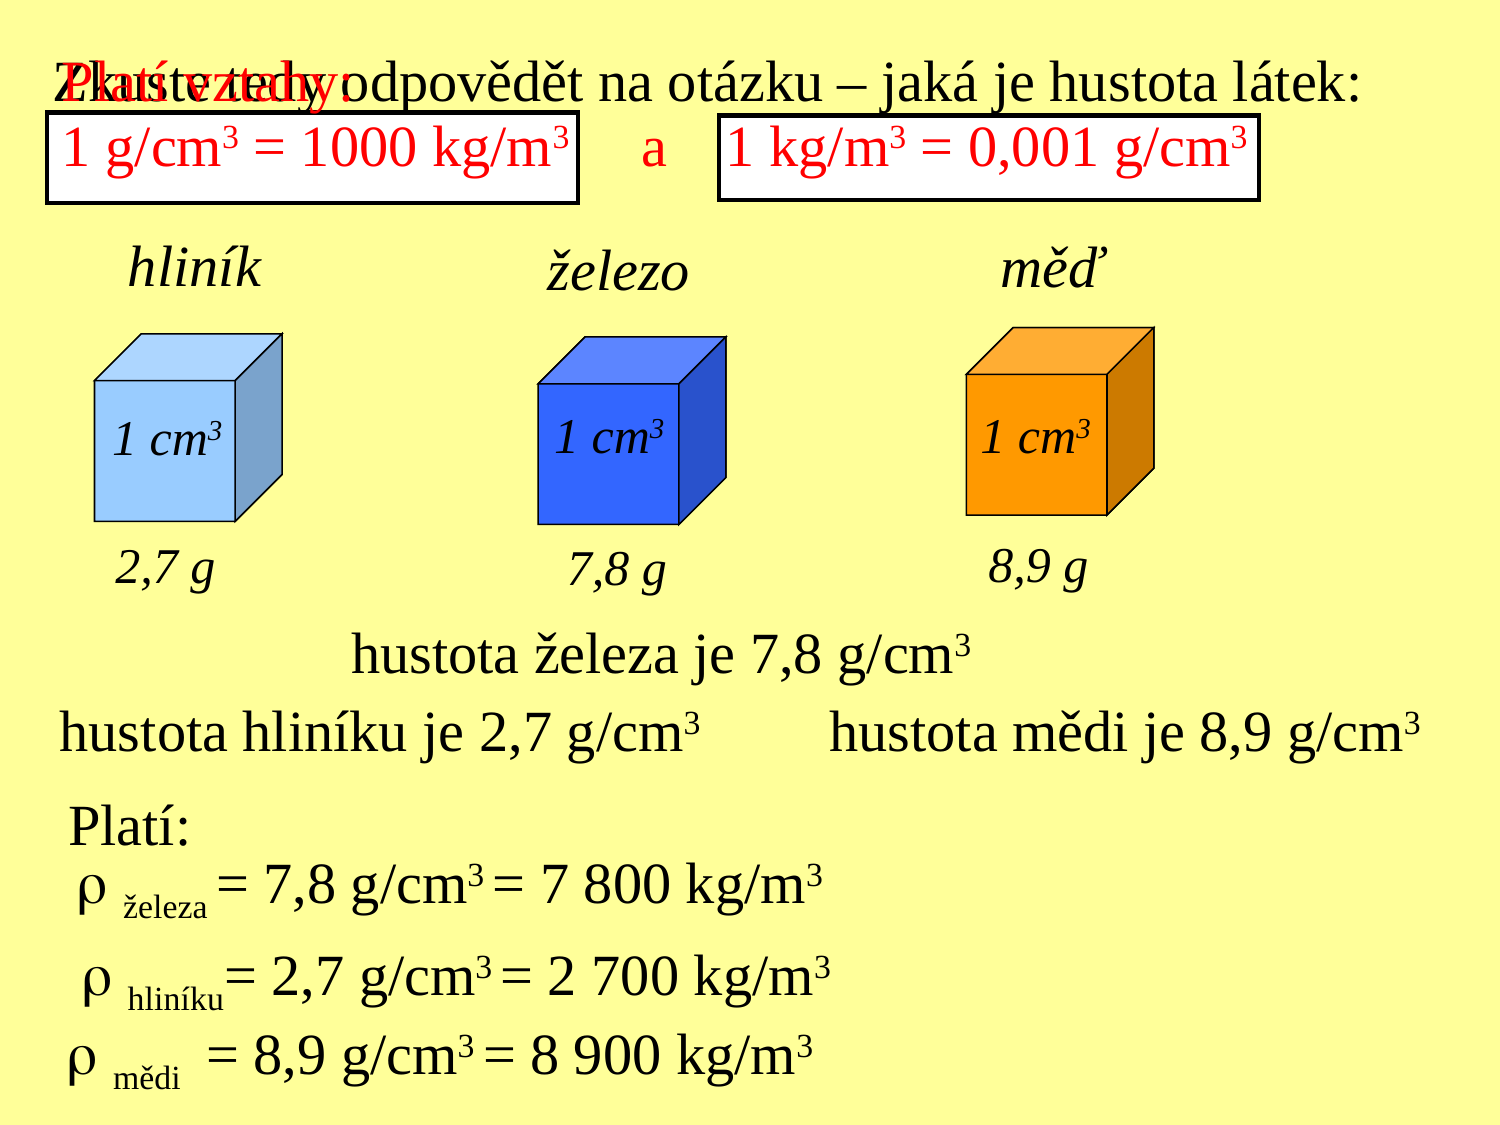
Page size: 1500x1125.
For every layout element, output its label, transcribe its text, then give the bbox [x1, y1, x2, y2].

text_box 7,8 g [552, 533, 682, 604]
text_box [966, 327, 1154, 516]
text_box Platí: [53, 785, 214, 866]
text_box [94, 333, 283, 522]
text_box 2,7 g [100, 531, 231, 603]
text_box měď [986, 227, 1152, 308]
text_box  železa = 7,8 g/cm3 = 7 800 kg/m3 [61, 844, 839, 934]
text_box Zkuste tedy odpovědět na otázku – jaká je hustota látek: [1263, 42, 1439, 123]
text_box železo [533, 230, 706, 311]
text_box [46, 123, 579, 204]
text_box 1 cm3 [539, 401, 683, 473]
text_box  mědi = 8,9 g/cm3 = 8 900 kg/m3 [51, 1014, 963, 1105]
text_box 1 cm3 [97, 403, 241, 475]
text_box 1 cm3 [965, 401, 1106, 473]
text_box Platí vztahy: 1 g/cm3 = 1000 kg/m3 a 1 kg/m3 = 0,001 g/cm3 [47, 42, 1263, 187]
text_box hustota hliníku je 2,7 g/cm3 [44, 692, 716, 837]
text_box 8,9 g [973, 529, 1104, 601]
text_box hliník [113, 226, 276, 307]
text_box  hliníku= 2,7 g/cm3 = 2 700 kg/m3 [66, 936, 847, 1014]
text_box [538, 336, 726, 525]
text_box [718, 187, 1260, 200]
text_box hustota železa je 7,8 g/cm3 [336, 614, 987, 695]
text_box hustota mědi je 8,9 g/cm3 [814, 692, 1436, 773]
